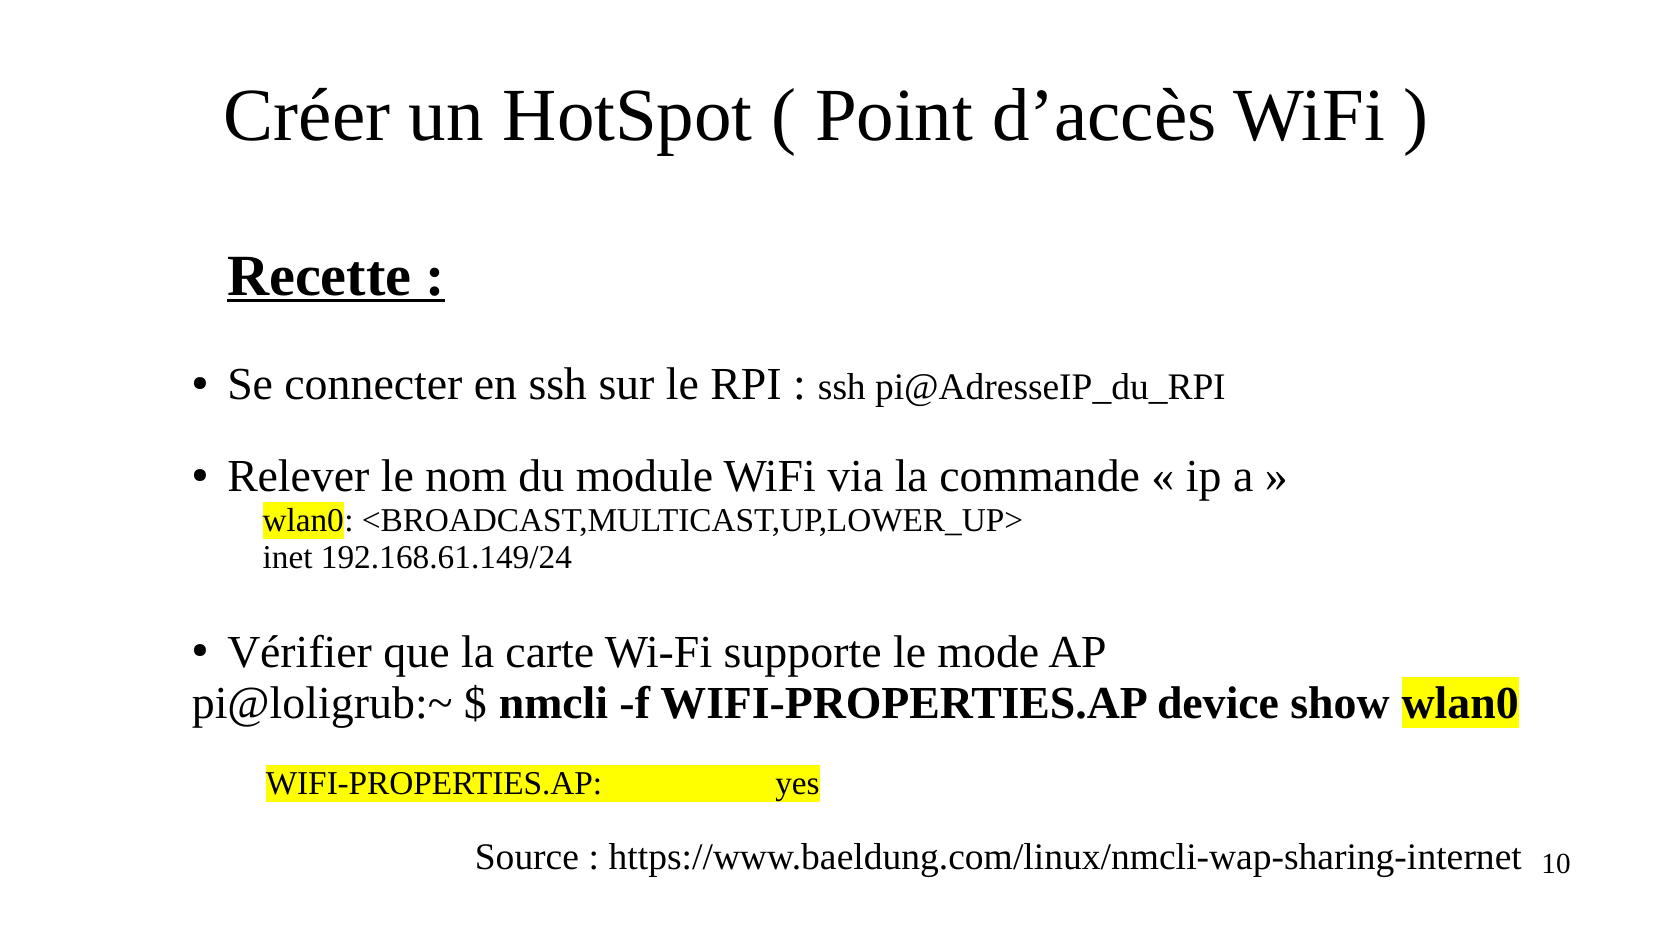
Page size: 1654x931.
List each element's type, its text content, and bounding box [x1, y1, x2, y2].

text_box Source : https://www.baeldung.com/linux/nmcli-wap-sharing-internet [460, 828, 1547, 899]
title Créer un HotSpot ( Point d’accès WiFi ) [82, 37, 1571, 193]
text_box Recette : Se connecter en ssh sur le RPI : ssh pi@AdresseIP_du_RPI Relever le nom du module WiFi via la commande « ip a » wlan0: <BROADCAST,MULTICAST,UP,LOWER_UP> inet 192.168.61.149/24 Vérifier que la carte Wi-Fi supporte le mode AP pi@loligrub:~ $ nmcli -f WIFI-PROPERTIES.AP device show wlan0 WIFI-PROPERTIES.AP: yes [177, 236, 1565, 810]
